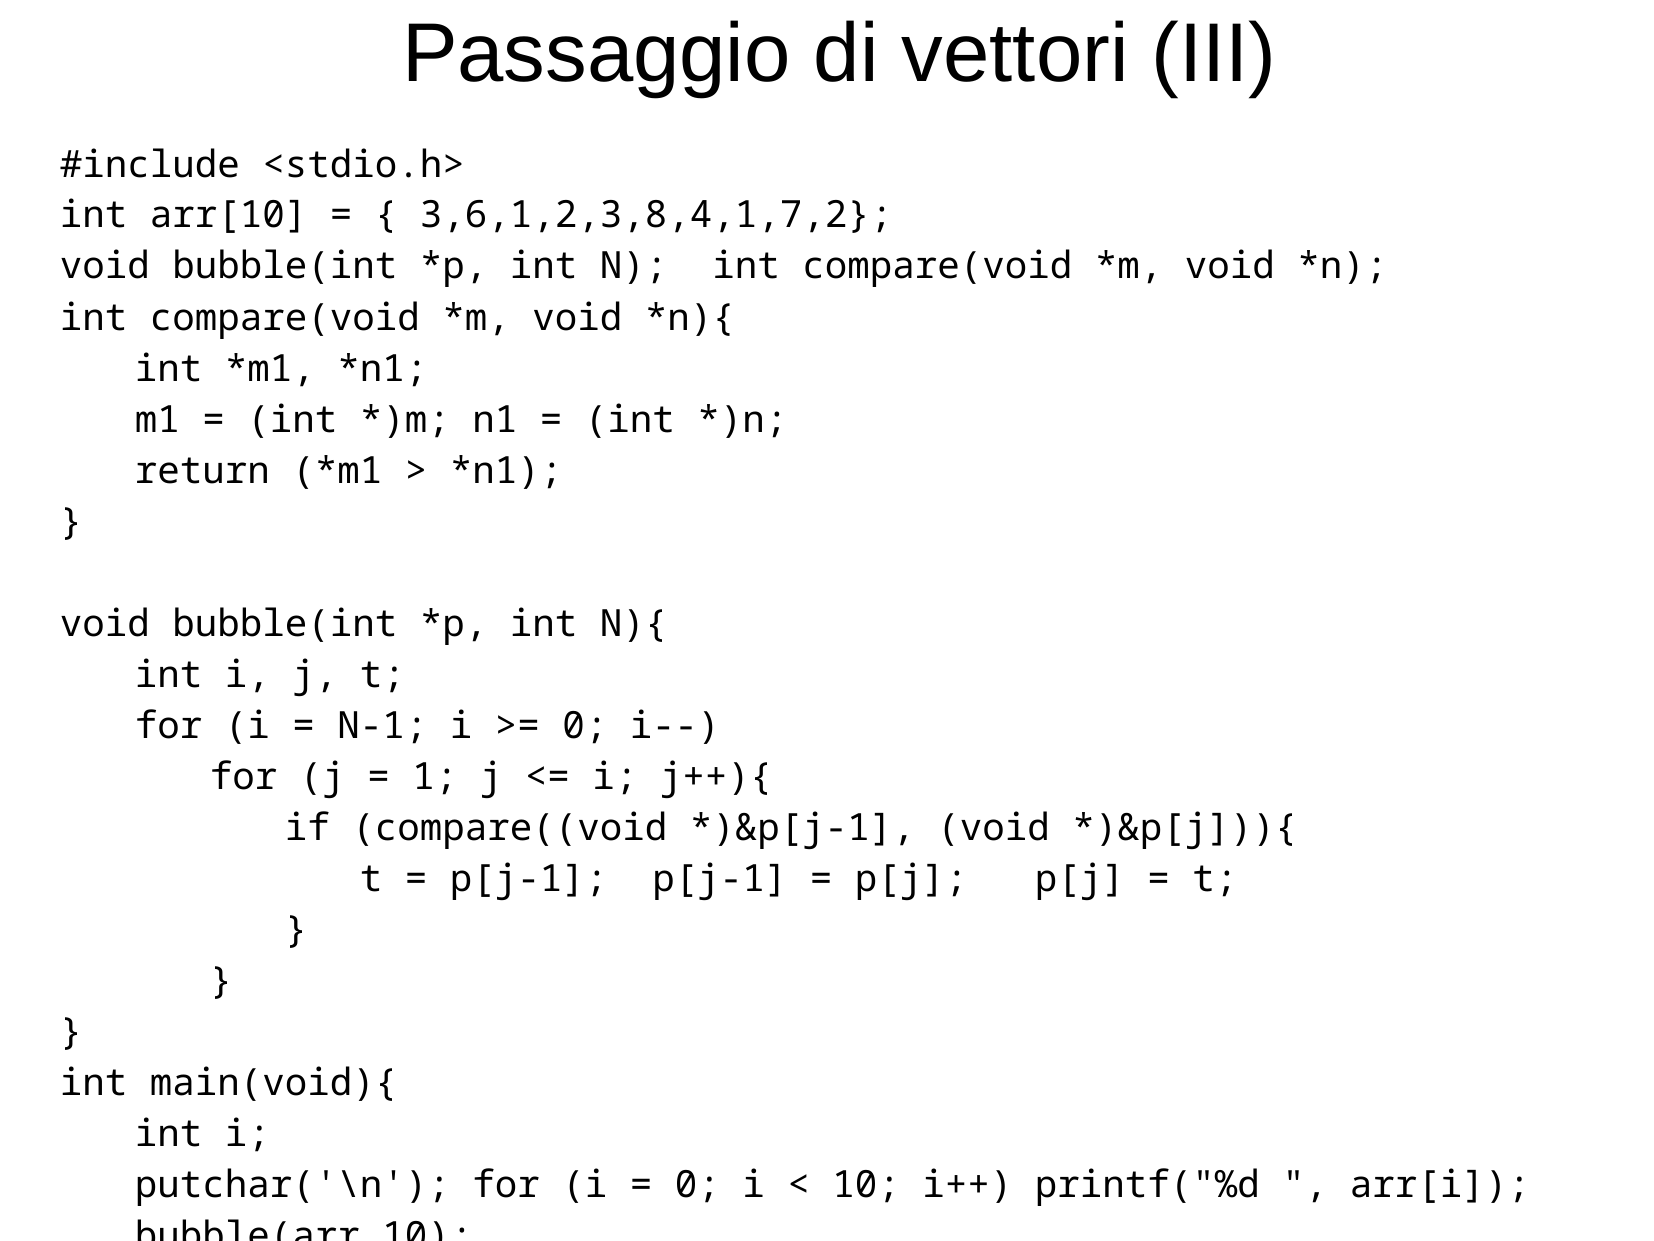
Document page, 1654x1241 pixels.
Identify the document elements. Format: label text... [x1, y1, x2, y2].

title Passaggio di vettori (III) [30, 0, 1621, 157]
text_box #include <stdio.h> int arr[10] = { 3,6,1,2,3,8,4,1,7,2}; void bubble(int *p, int N); int compare(void *m, void *n); int compare(void *m, void *n){ int *m1, *n1; m1 = (int *)m; n1 = (int *)n; return (*m1 > *n1); } void bubble(int *p, int N){ int i, j, t; for (i = N-1; i >= 0; i--) for (j = 1; j <= i; j++){ if (compare((void *)&p[j-1], (void *)&p[j])){ t = p[j-1]; p[j-1] = p[j]; p[j] = t; } } } int main(void){ int i; putchar('\n'); for (i = 0; i < 10; i++) printf("%d ", arr[i]); bubble(arr,10); putchar('\n'); for (i = 0; i < 10; i++) printf("%d ", arr[i]); return 0; } [45, 157, 1621, 1233]
